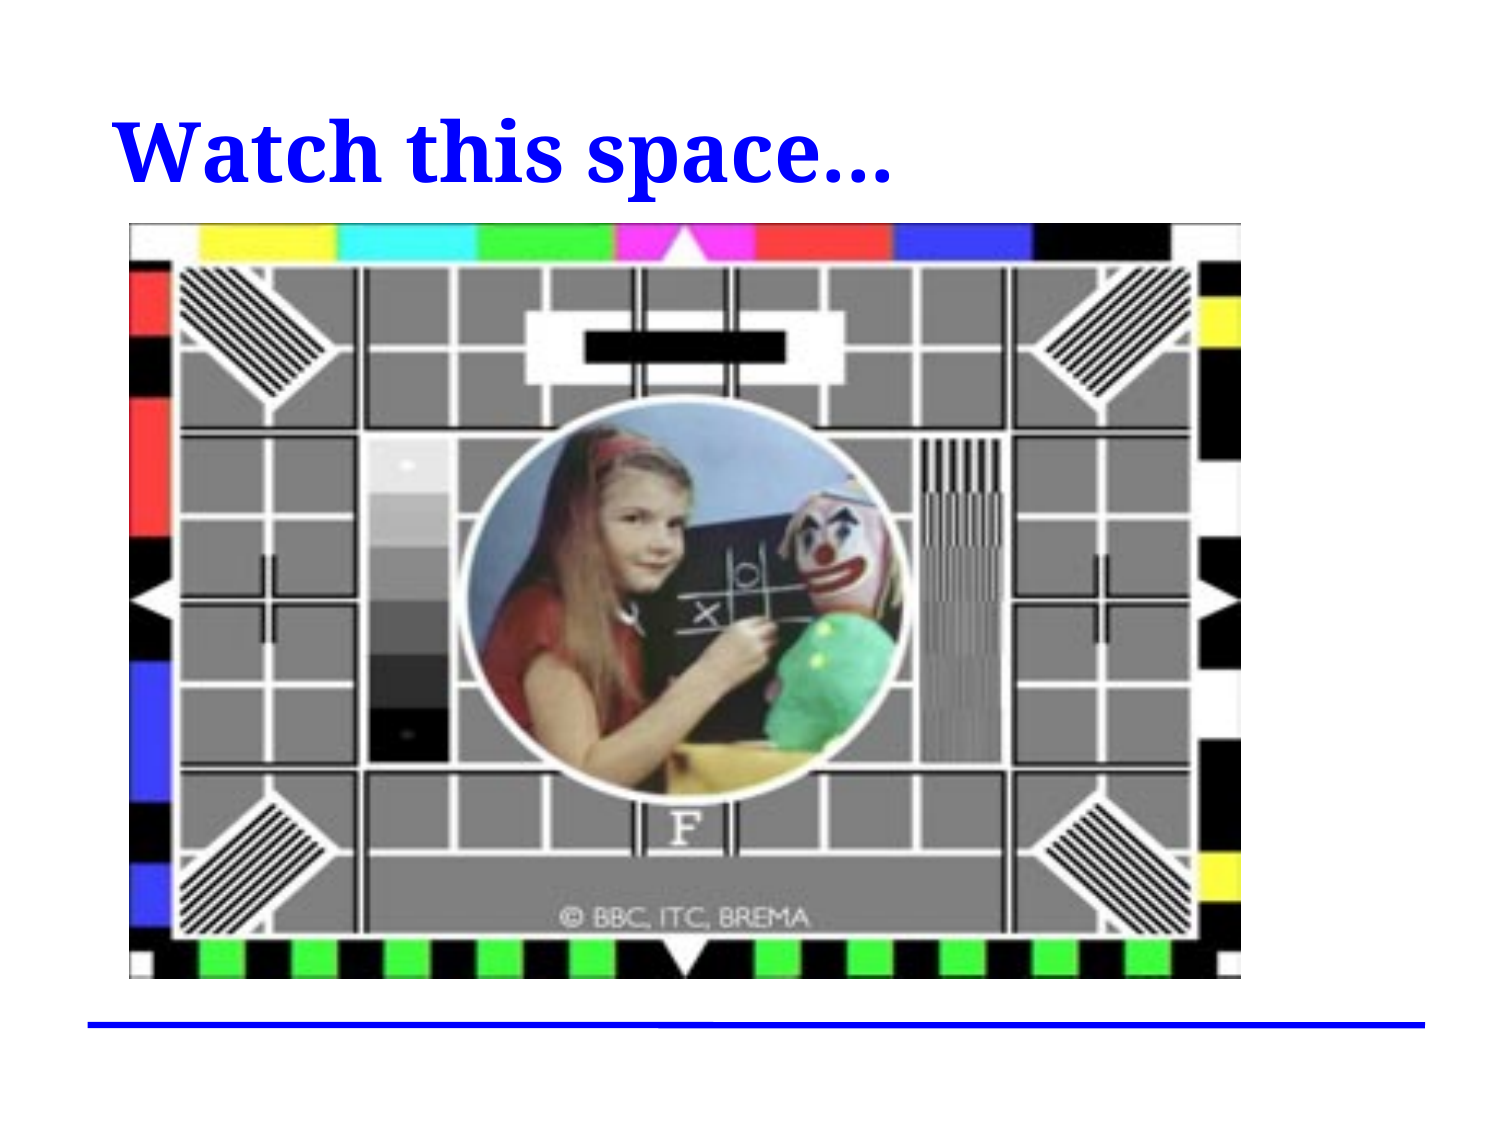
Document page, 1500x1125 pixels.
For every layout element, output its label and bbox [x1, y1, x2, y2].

picture [129, 223, 1241, 979]
